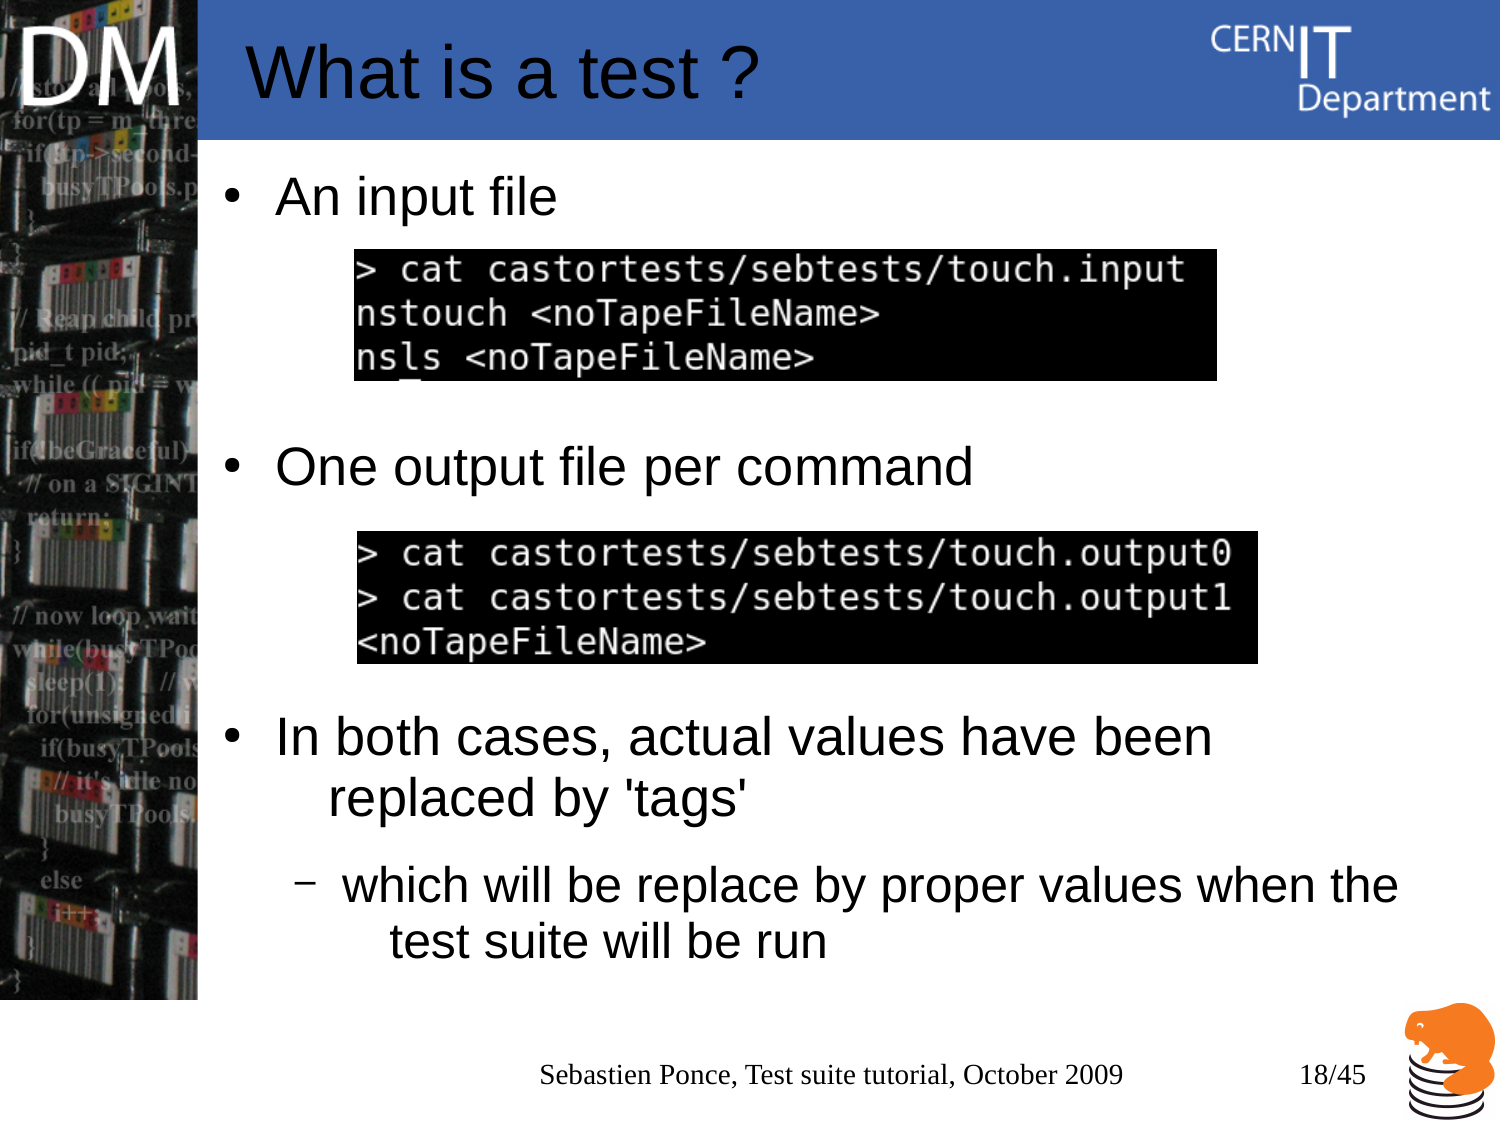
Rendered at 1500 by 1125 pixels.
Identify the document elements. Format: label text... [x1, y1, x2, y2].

picture [1404, 1003, 1495, 1120]
picture [357, 531, 1258, 664]
picture [198, 0, 1500, 140]
picture [354, 249, 1217, 381]
title What is a test ? [230, 0, 1181, 138]
list An input file One output file per command In both cases, actual values have been replaced by 'tags' which will be replace by proper values when the test suite will be run [171, 151, 1451, 1013]
